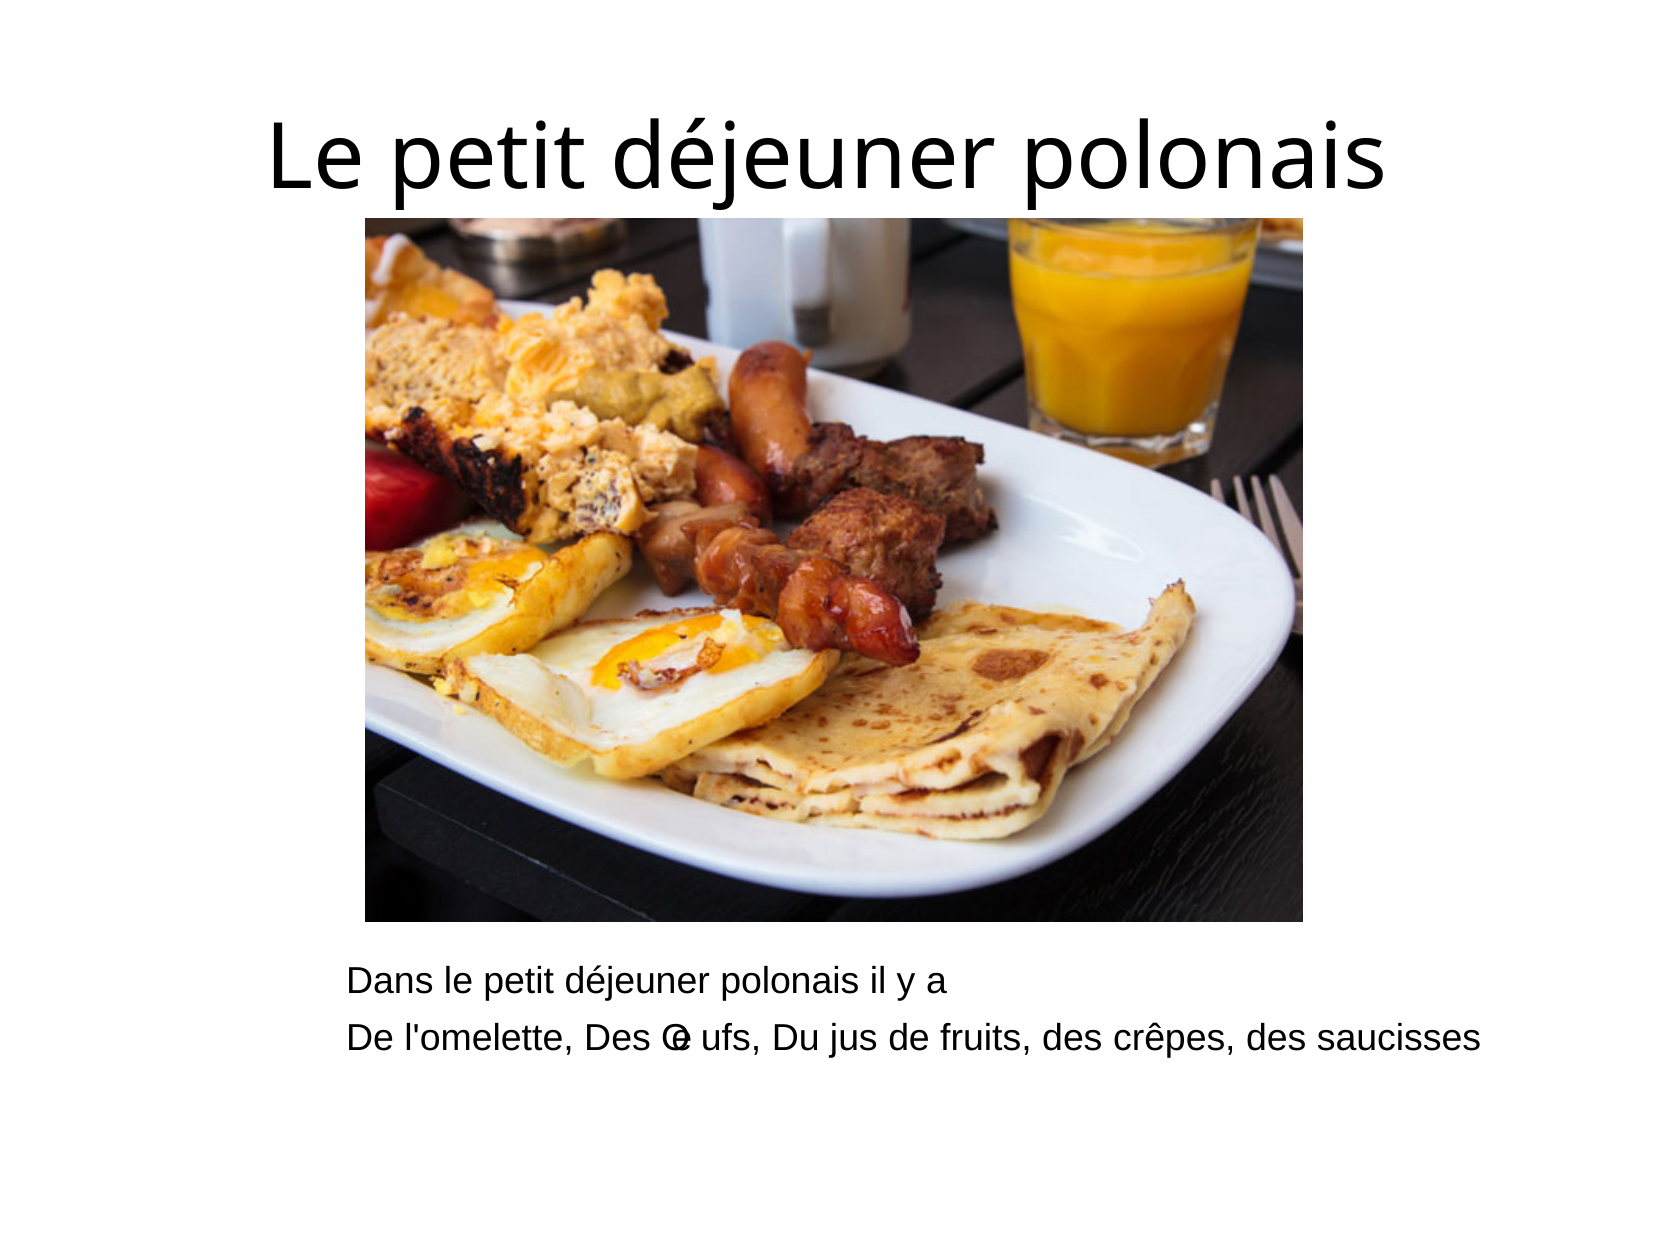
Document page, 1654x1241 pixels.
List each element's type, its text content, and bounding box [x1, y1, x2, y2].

title Le petit déjeuner polonais [82, 49, 1571, 257]
text_box e [656, 1009, 708, 1067]
text_box De l'omelette, Des O ufs, Du jus de fruits, des crêpes, des saucisses [331, 1009, 656, 1067]
text_box Dans le petit déjeuner polonais il y a [331, 952, 1447, 1009]
picture [365, 218, 1303, 922]
text_box De l'omelette, Des O ufs, Du jus de fruits, des crêpes, des saucisses [708, 1009, 1622, 1067]
